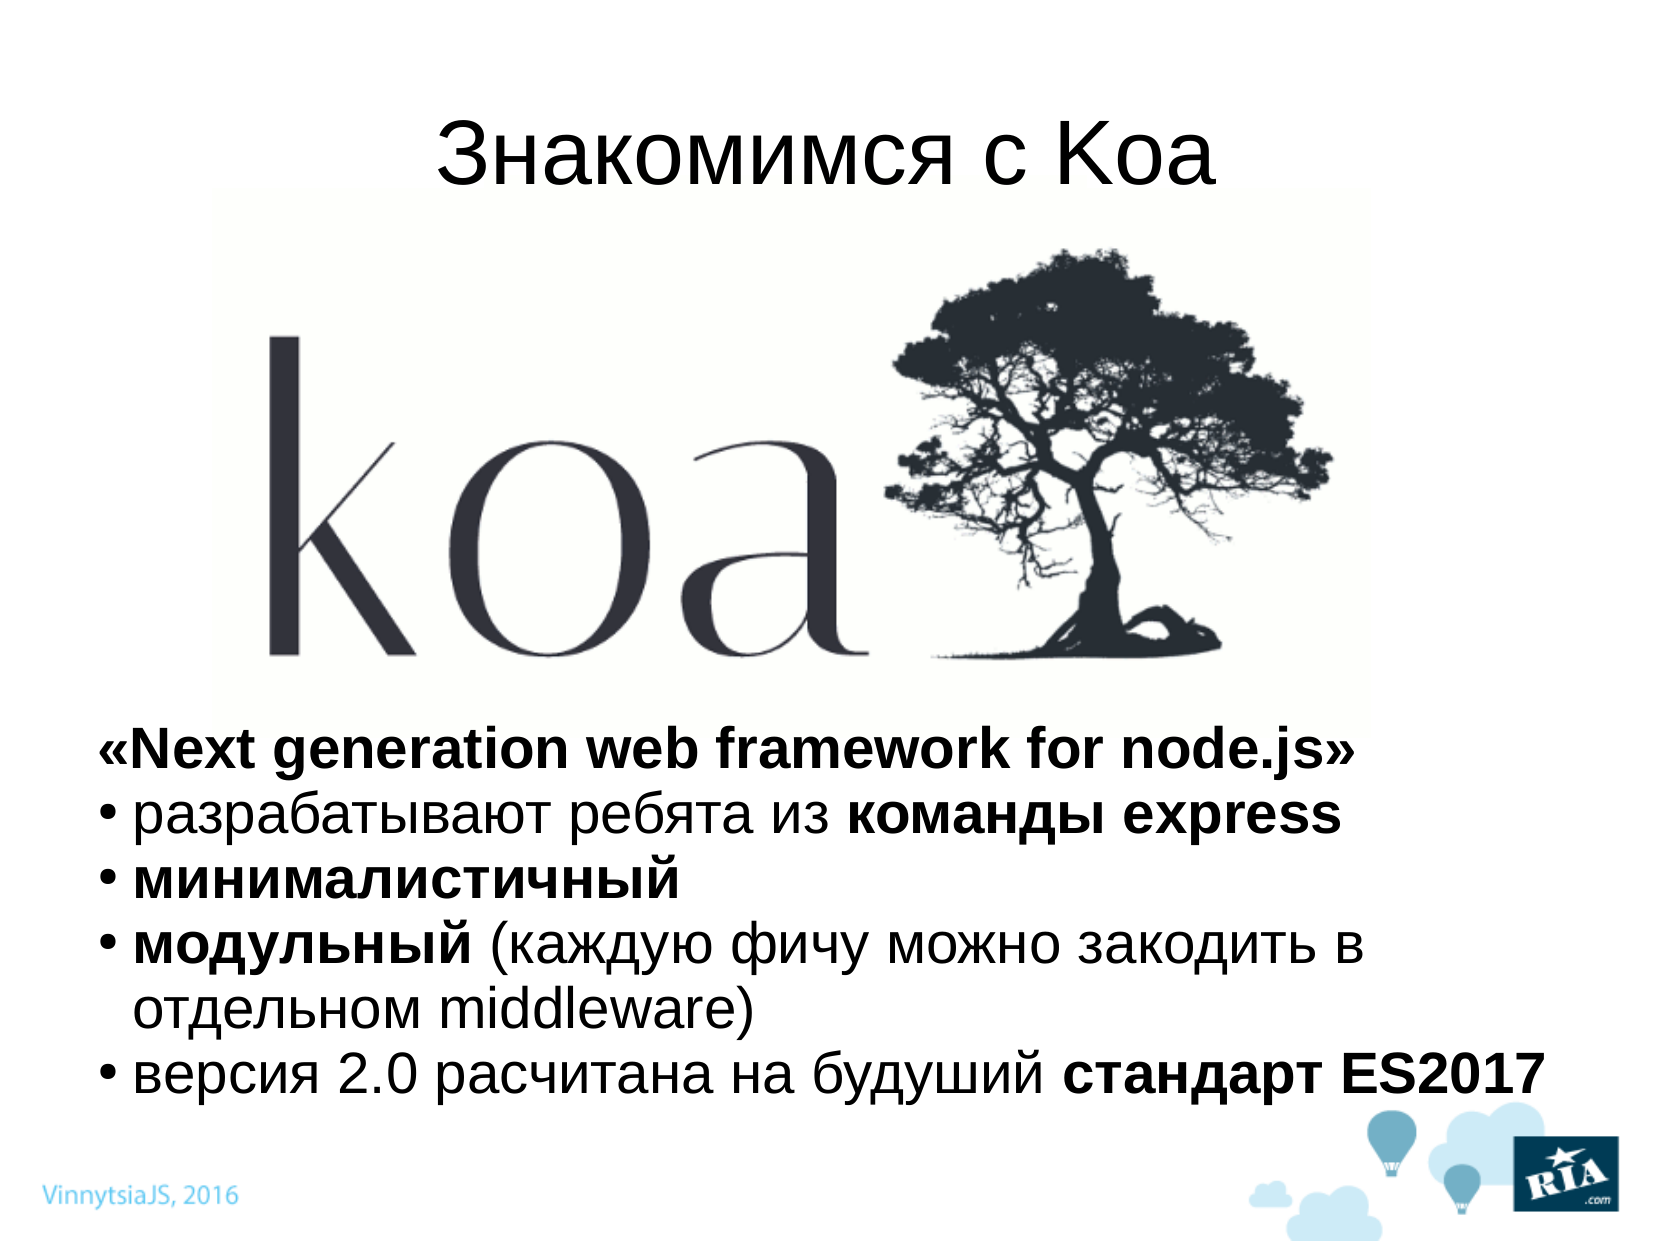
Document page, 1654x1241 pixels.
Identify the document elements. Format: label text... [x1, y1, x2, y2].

text_box «Next generation web framework for node.js» разрабатывают ребята из команды express минималистичный модульный (каждую фичу можно закодить в отдельном middleware) версия 2.0 расчитана на будуший стандарт ES2017 [82, 708, 1619, 1179]
picture [0, 2, 1653, 1241]
title Знакомимся с Koa [82, 49, 1571, 257]
